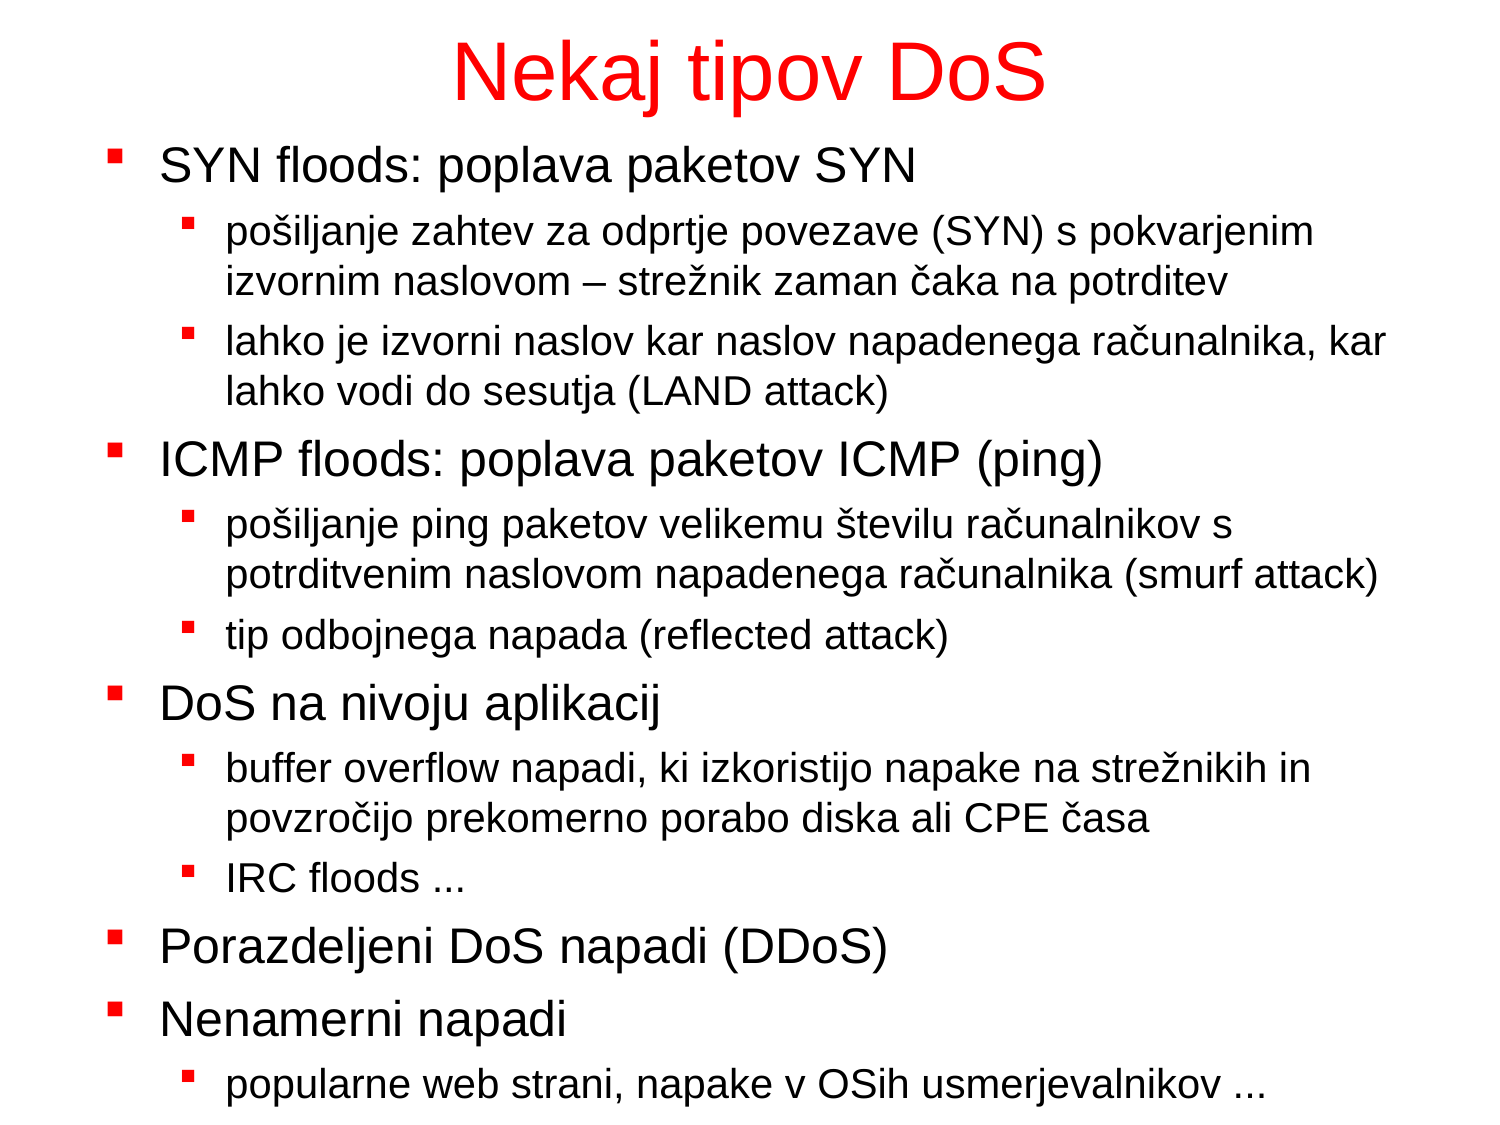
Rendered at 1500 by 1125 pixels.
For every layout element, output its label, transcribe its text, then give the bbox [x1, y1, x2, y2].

list SYN floods: poplava paketov SYN pošiljanje zahtev za odprtje povezave (SYN) s pokvarjenim izvornim naslovom – strežnik zaman čaka na potrditev lahko je izvorni naslov kar naslov napadenega računalnika, kar lahko vodi do sesutja (LAND attack) ICMP floods: poplava paketov ICMP (ping) pošiljanje ping paketov velikemu številu računalnikov s potrditvenim naslovom napadenega računalnika (smurf attack) tip odbojnega napada (reflected attack) DoS na nivoju aplikacij buffer overflow napadi, ki izkoristijo napake na strežnikih in povzročijo prekomerno porabo diska ali CPE časa IRC floods ... Porazdeljeni DoS napadi (DDoS) Nenamerni napadi popularne web strani, napake v OSih usmerjevalnikov ... [88, 125, 1439, 1125]
title Nekaj tipov DoS [0, 9, 1500, 126]
